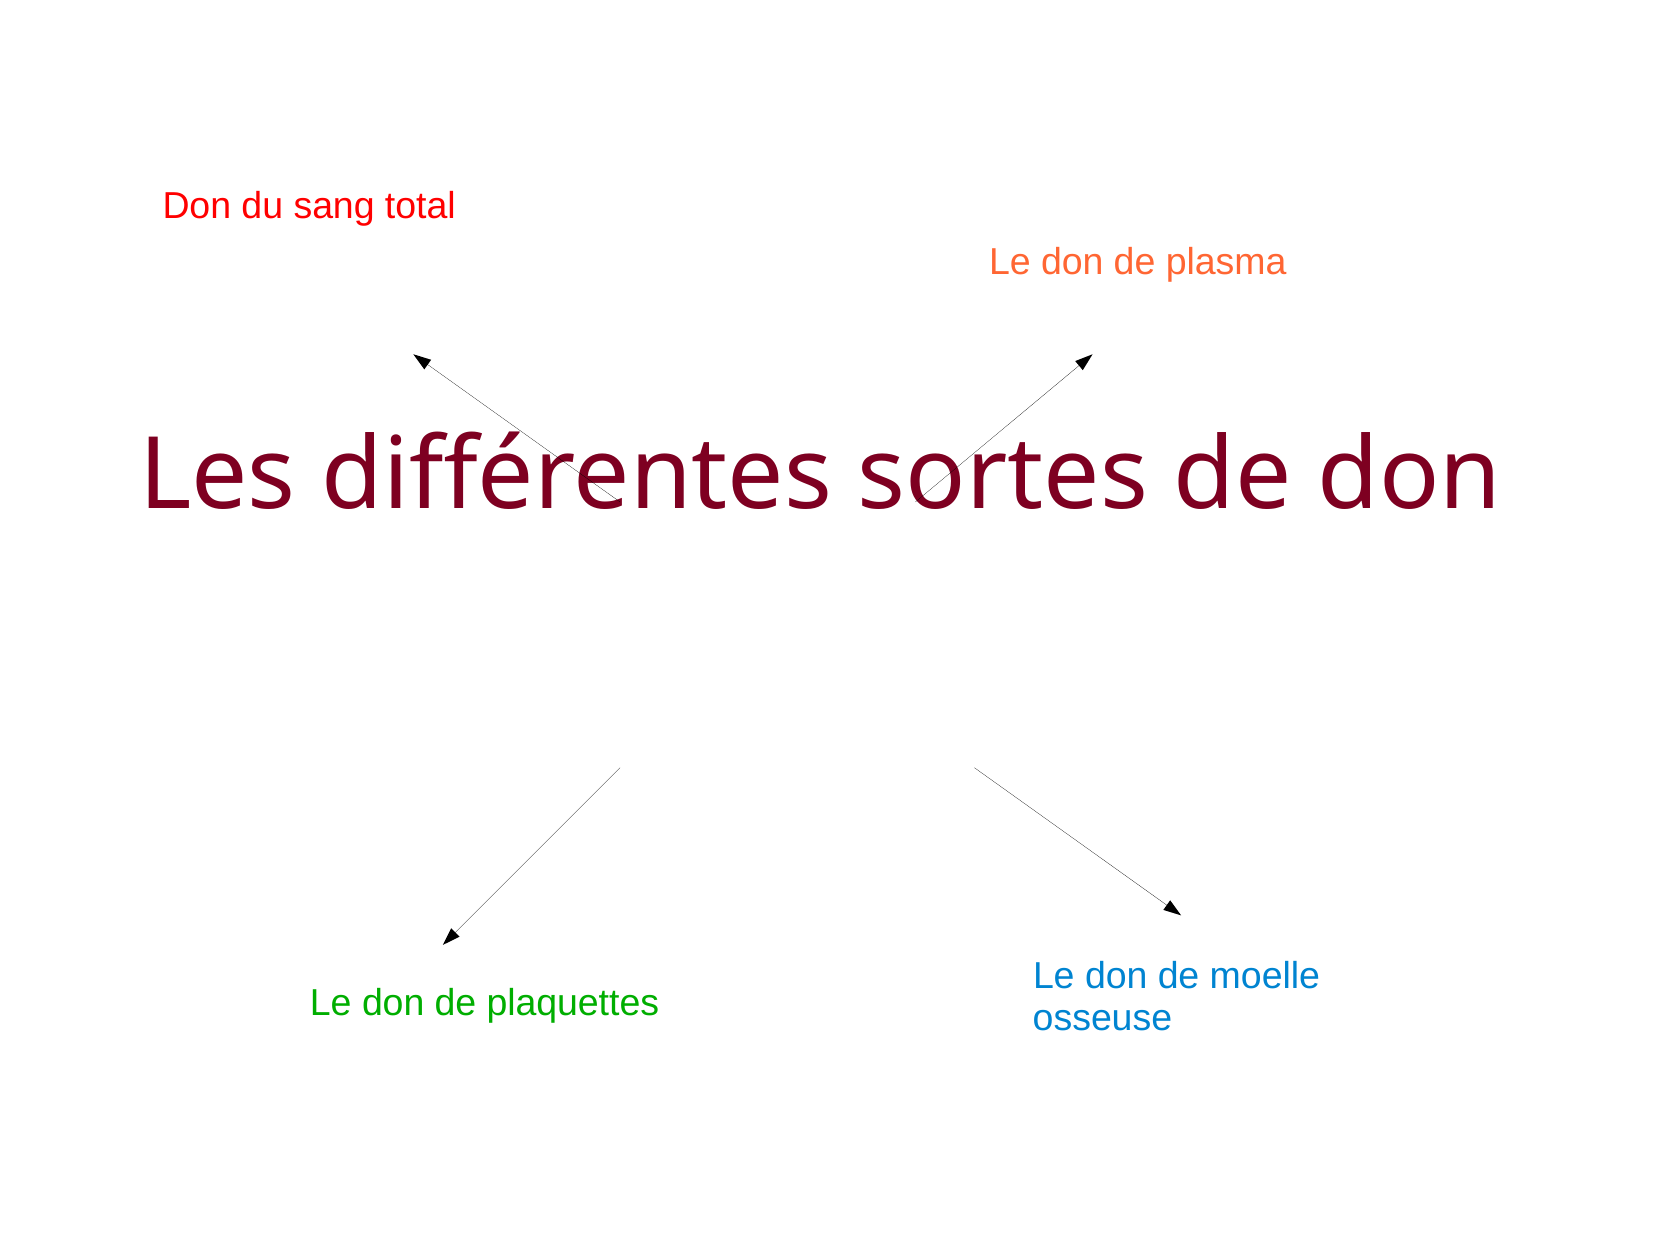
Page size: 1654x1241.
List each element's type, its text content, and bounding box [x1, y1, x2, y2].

text_box Le don de plaquettes [295, 974, 685, 1032]
text_box Le don de plasma [974, 233, 1312, 291]
text_box [147, 295, 502, 395]
text_box Le don de moelle osseuse [944, 905, 1359, 1046]
text_box Don du sang total [147, 177, 473, 235]
title Les différentes sortes de don [76, 0, 1565, 692]
